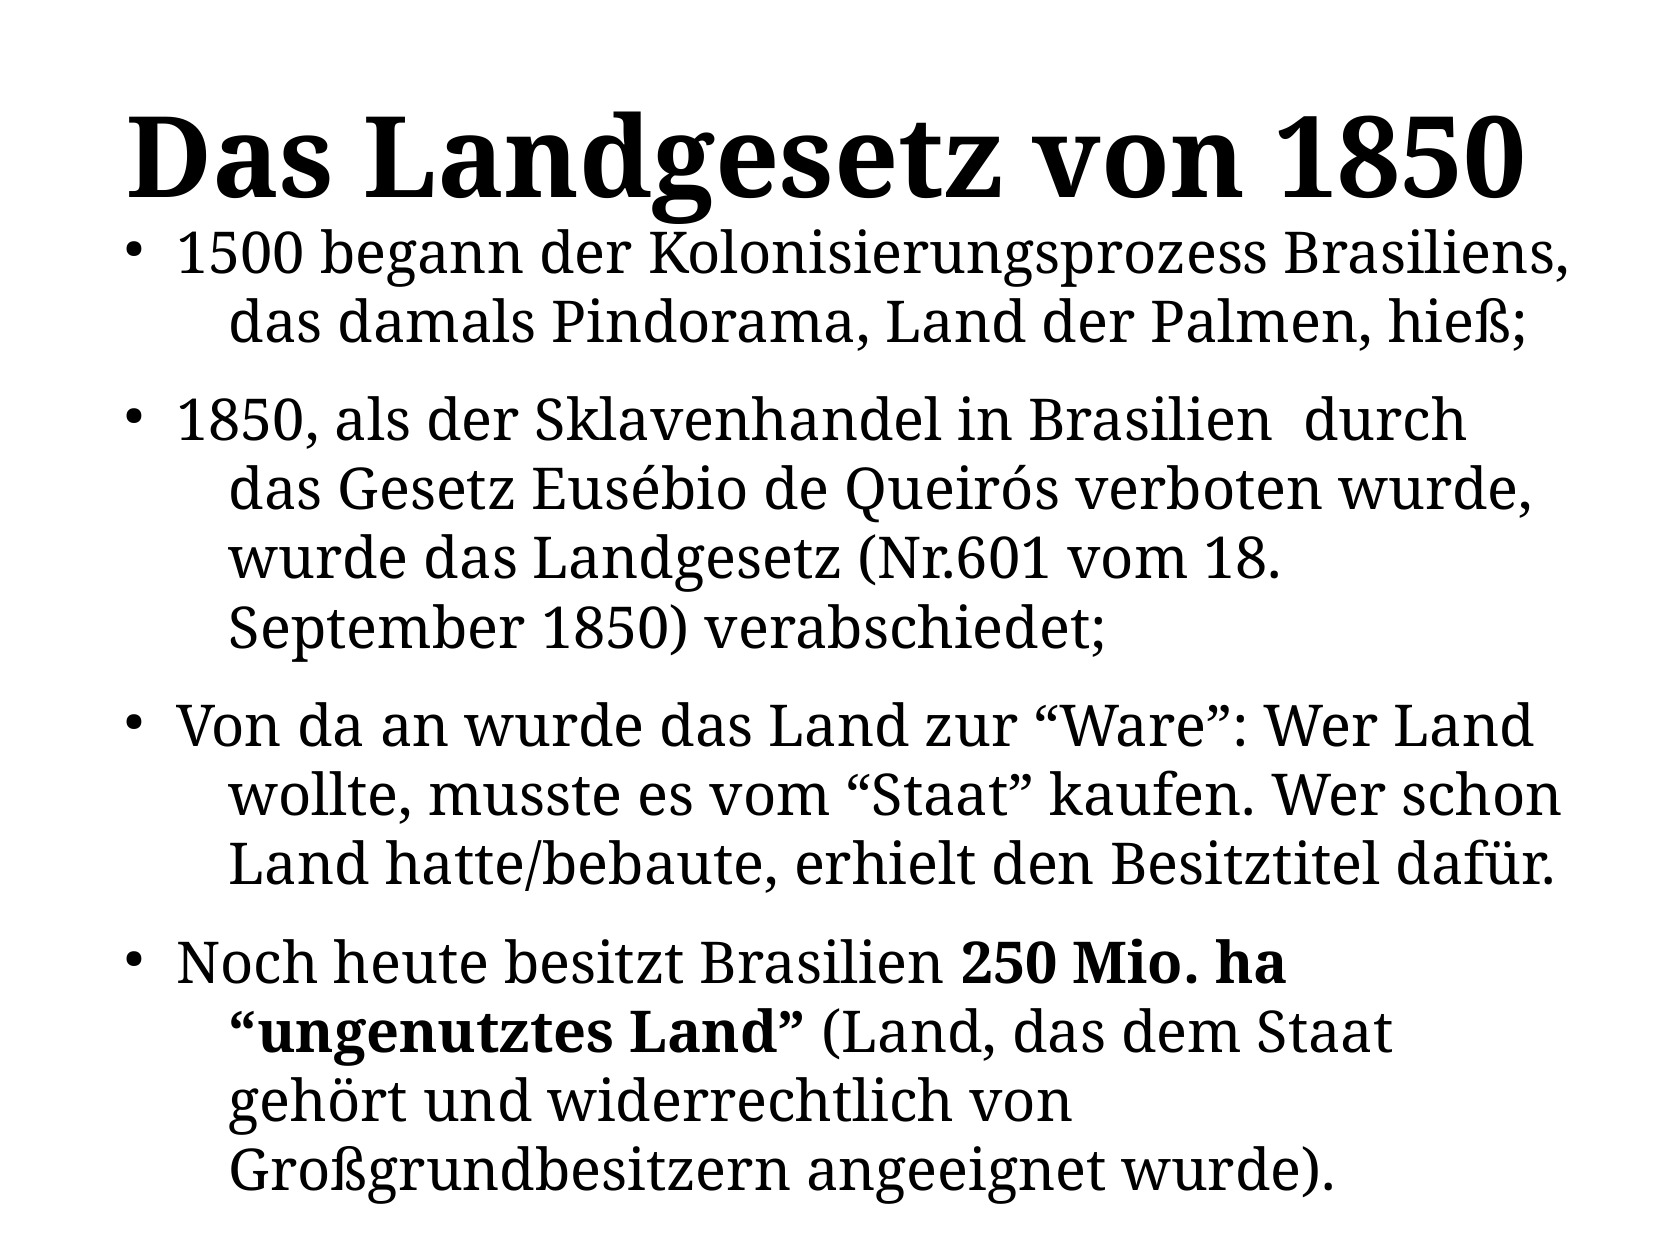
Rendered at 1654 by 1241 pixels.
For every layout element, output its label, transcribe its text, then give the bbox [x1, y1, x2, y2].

list 1500 begann der Kolonisierungsprozess Brasiliens, das damals Pindorama, Land der Palmen, hieß; 1850, als der Sklavenhandel in Brasilien durch das Gesetz Eusébio de Queirós verboten wurde, wurde das Landgesetz (Nr.601 vom 18. September 1850) verabschiedet; Von da an wurde das Land zur “Ware”: Wer Land wollte, musste es vom “Staat” kaufen. Wer schon Land hatte/bebaute, erhielt den Besitztitel dafür. Noch heute besitzt Brasilien 250 Mio. ha “ungenutztes Land” (Land, das dem Staat gehört und widerrechtlich von Großgrundbesitzern angeeignet wurde). [88, 215, 1577, 1229]
title Das Landgesetz von 1850 [82, 84, 1571, 222]
